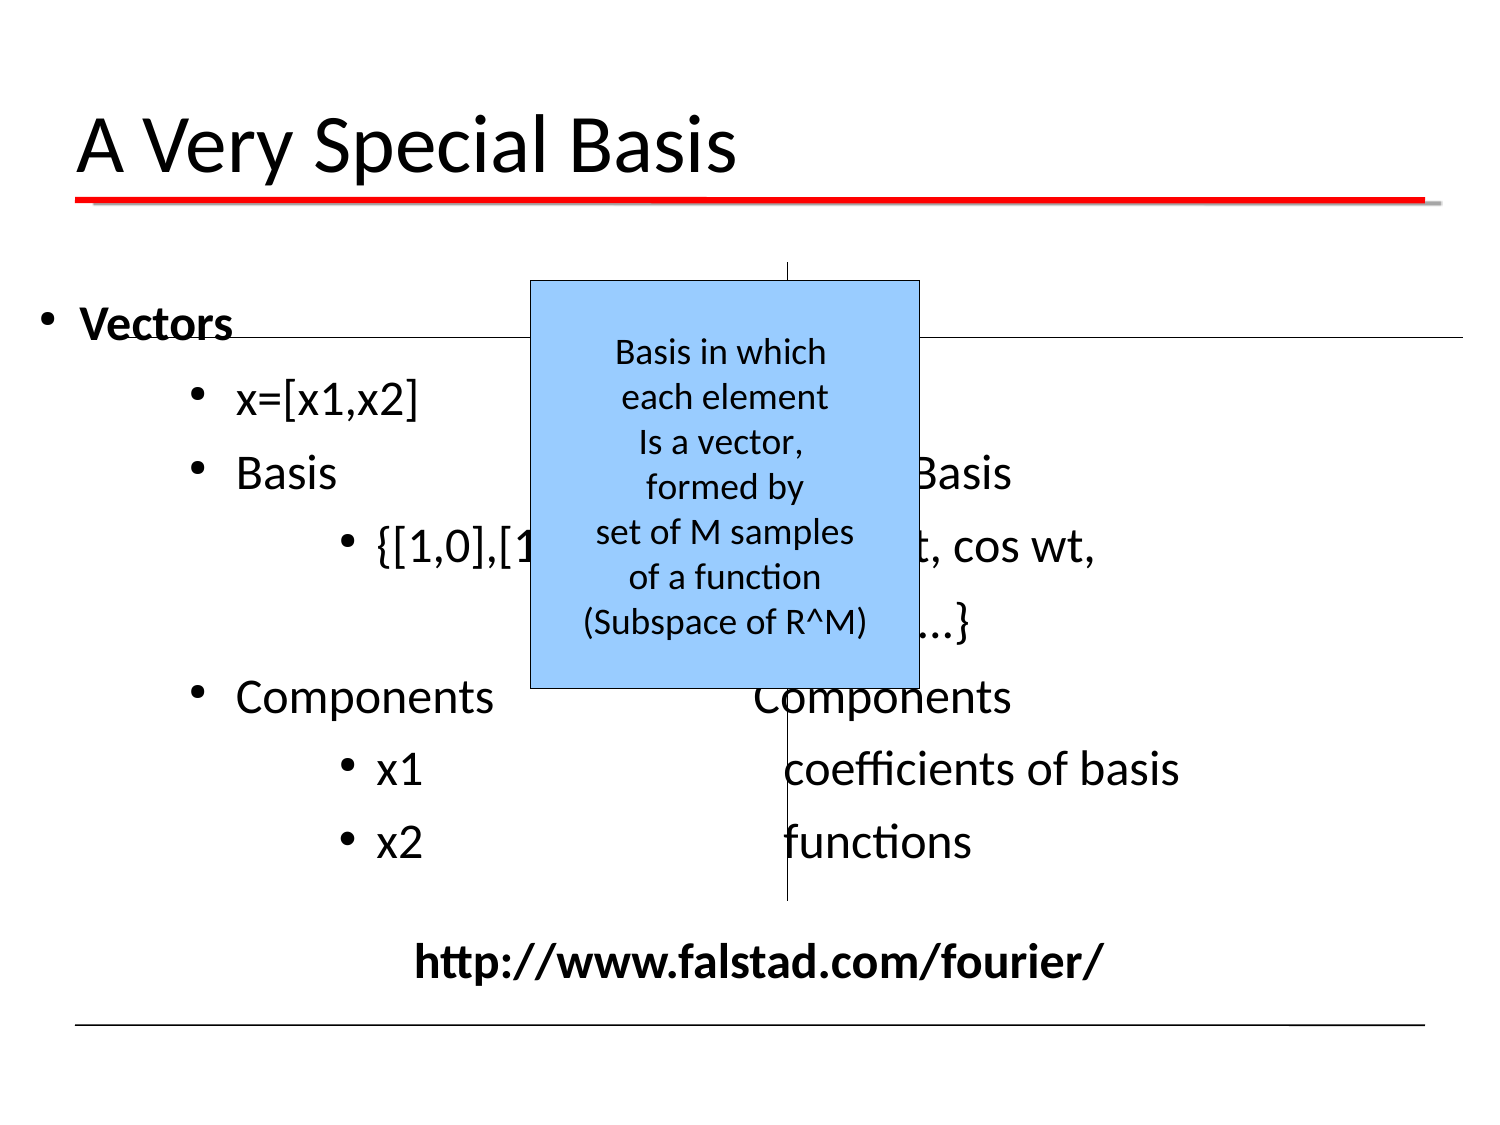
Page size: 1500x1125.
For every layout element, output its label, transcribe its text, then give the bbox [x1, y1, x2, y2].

list Vectors Functions x=[x1,x2] y=f(t) Basis Basis {[1,0],[1,0]} {1, sin wt, cos wt, sin 2wt, cos 2wt, ...} Components Components x1 coefficients of basis x2 functions http://www.falstad.com/fourier/ [23, 210, 1487, 1076]
text_box Basis in which each element Is a vector, formed by set of M samples of a function (Subspace of R^M) [530, 280, 920, 689]
title A Very Special Basis [61, 45, 1487, 210]
